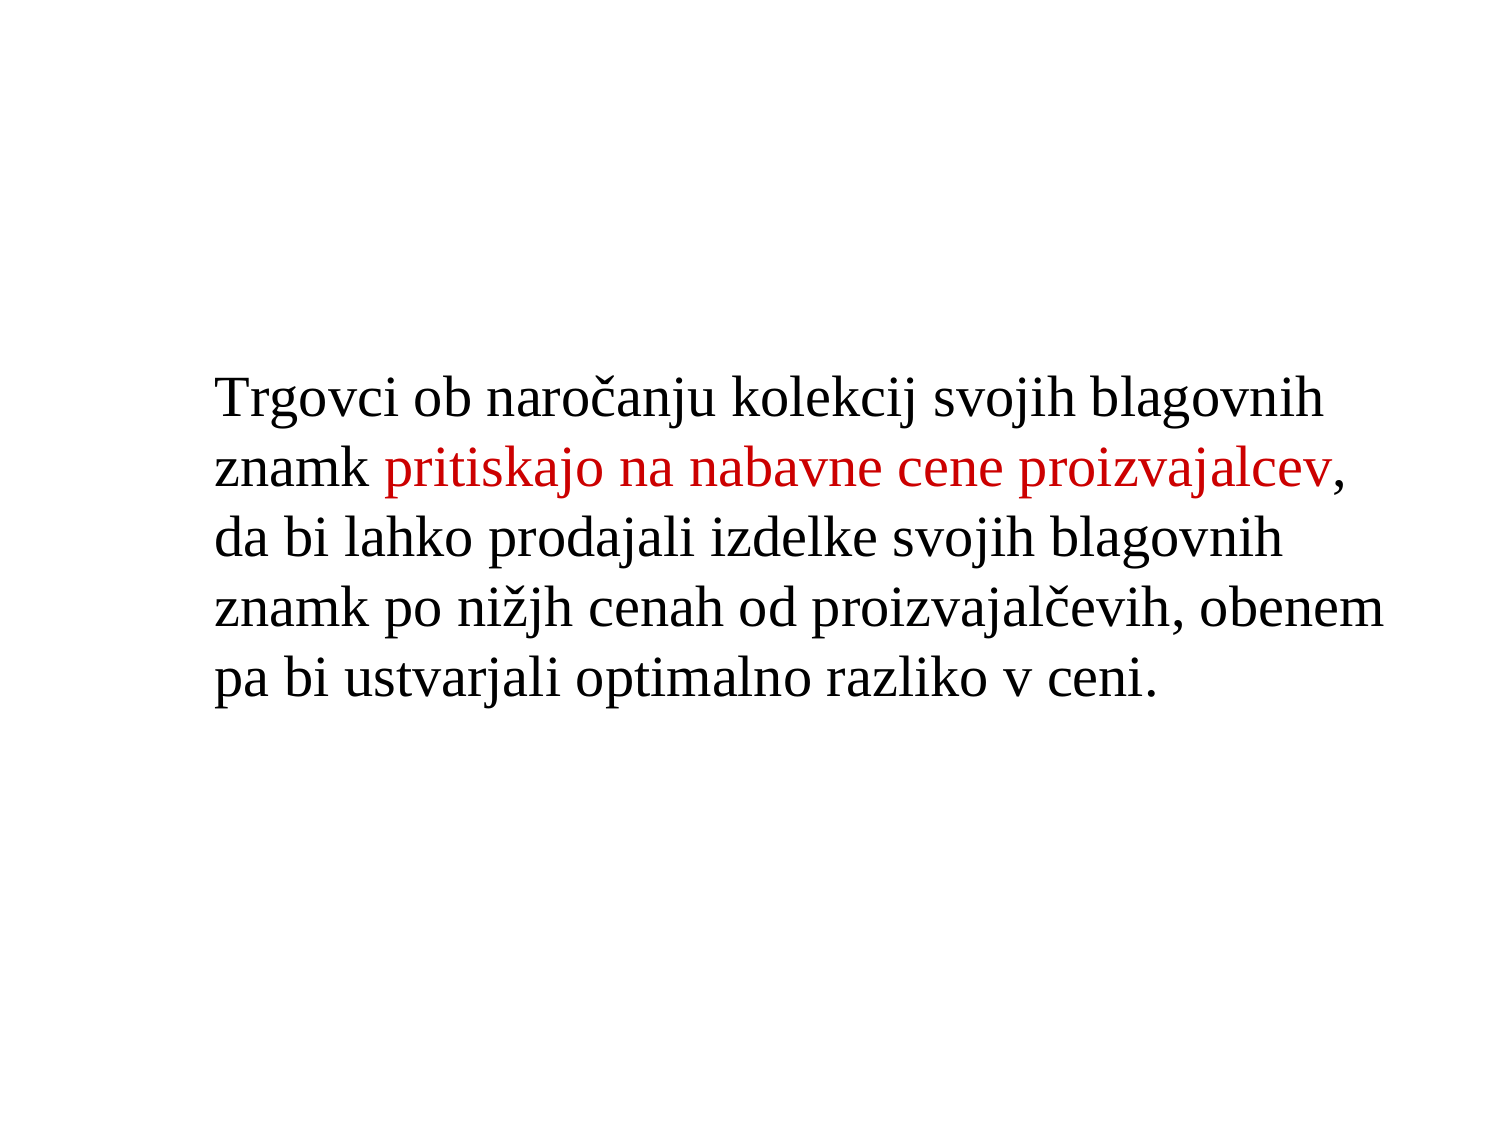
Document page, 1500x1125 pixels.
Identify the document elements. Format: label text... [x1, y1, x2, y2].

text_box Trgovci ob naročanju kolekcij svojih blagovnih znamk pritiskajo na nabavne cene proizvajalcev, da bi lahko prodajali izdelke svojih blagovnih znamk po nižjh cenah od proizvajalčevih, obenem pa bi ustvarjali optimalno razliko v ceni. [200, 350, 1401, 716]
